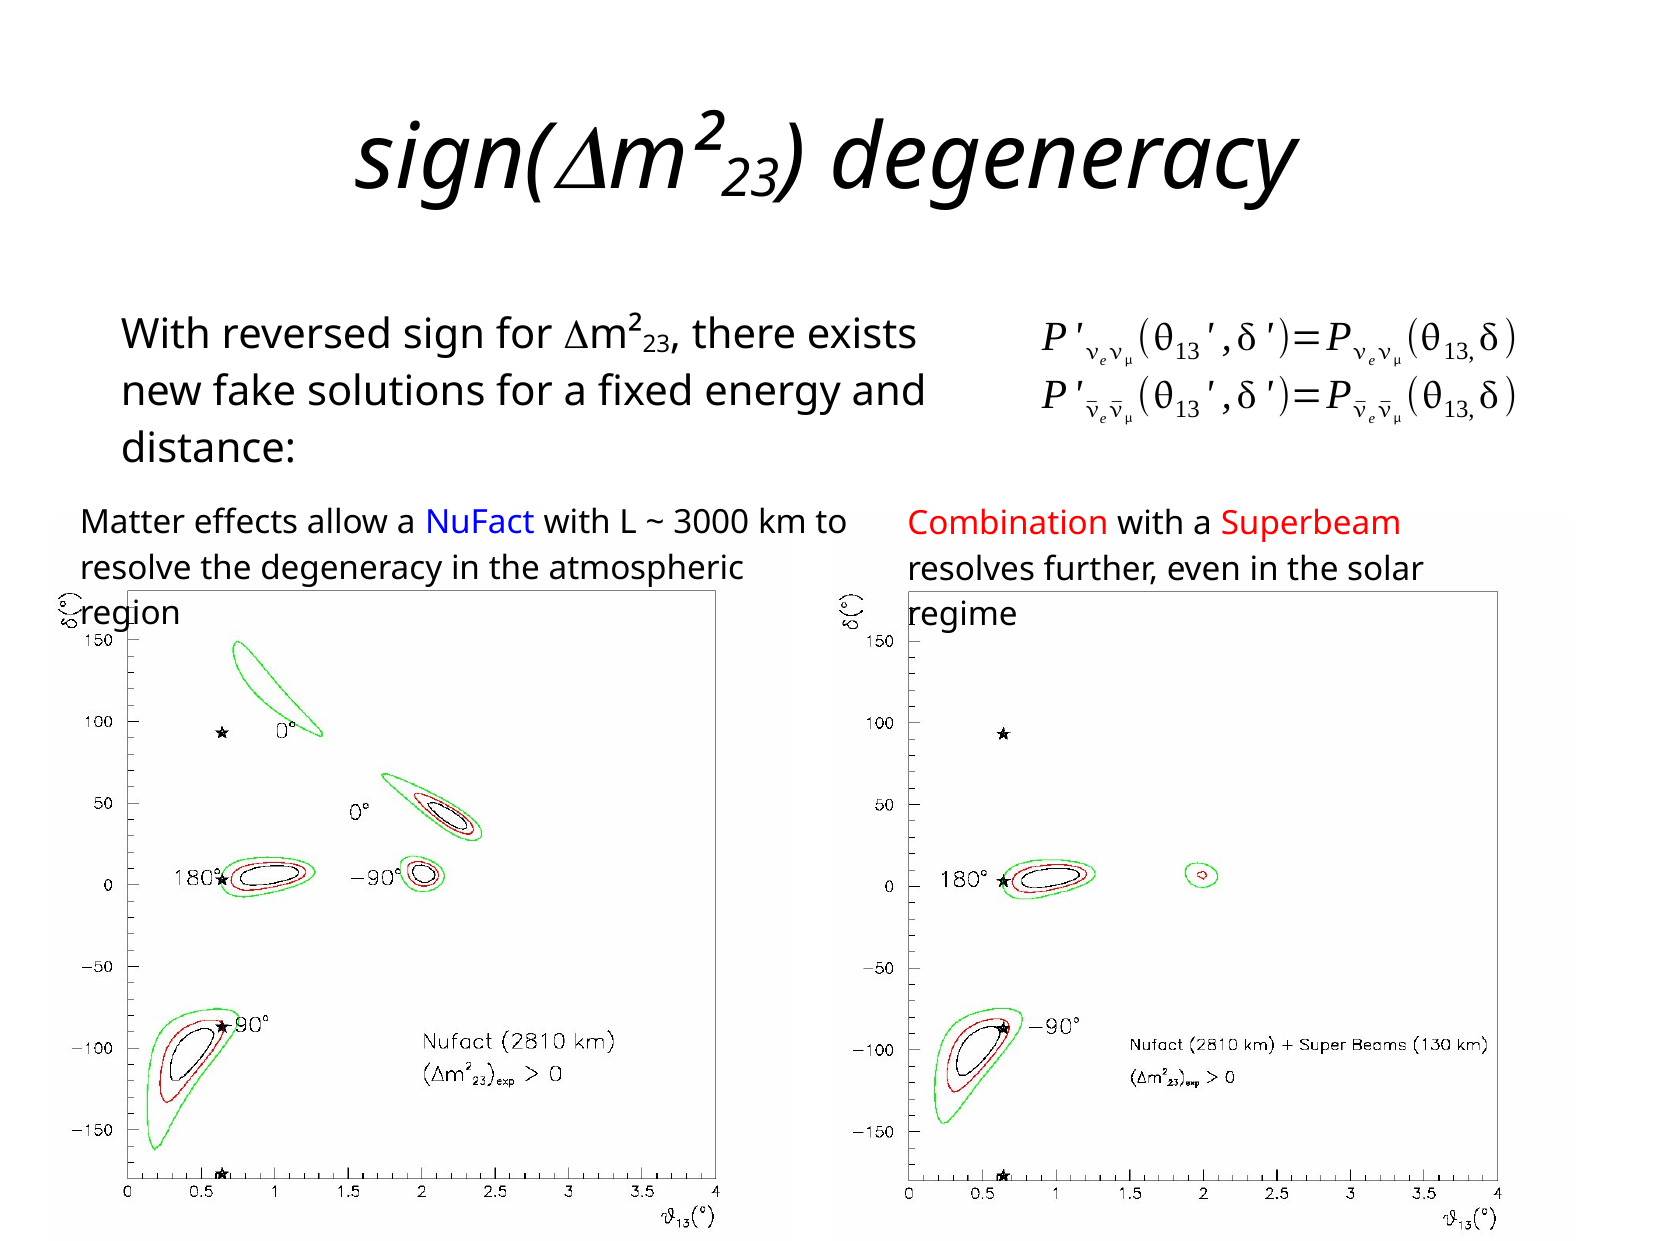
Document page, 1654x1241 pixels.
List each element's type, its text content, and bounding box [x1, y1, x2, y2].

title sign(Dm²23) degeneracy [82, 56, 1571, 250]
text_box With reversed sign for Dm²23, there exists new fake solutions for a fixed energy and distance: [106, 296, 997, 429]
text_box Matter effects allow a NuFact with L ~ 3000 km to resolve the degeneracy in the atmospheric region [65, 491, 865, 586]
text_box Combination with a Superbeam resolves further, even in the solar regime [892, 492, 1523, 587]
picture [835, 518, 1571, 1241]
picture [54, 517, 789, 1241]
chart [1034, 312, 1524, 427]
